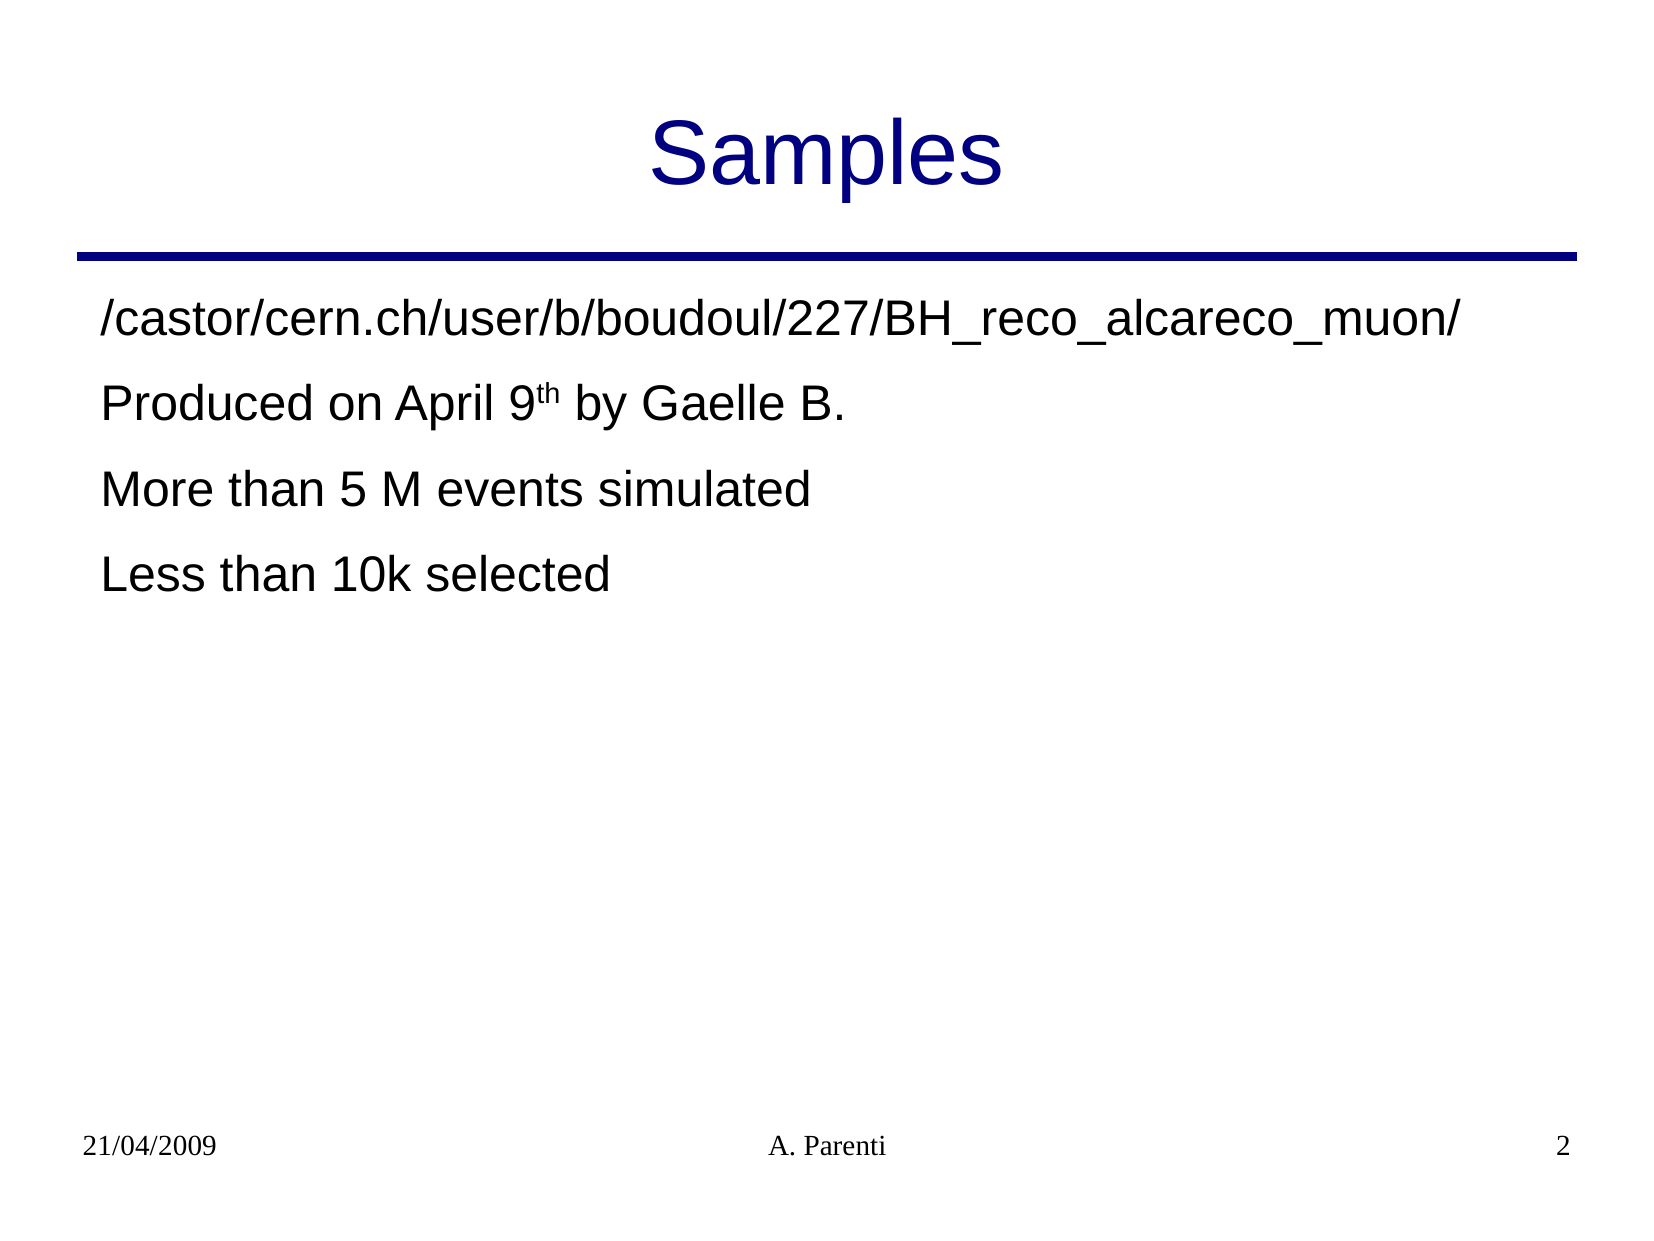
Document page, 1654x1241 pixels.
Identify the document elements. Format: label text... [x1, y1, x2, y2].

title Samples [82, 49, 1571, 257]
list /castor/cern.ch/user/b/boudoul/227/BH_reco_alcareco_muon/ Produced on April 9th by Gaelle B. More than 5 M events simulated Less than 10k selected [82, 290, 1571, 1109]
